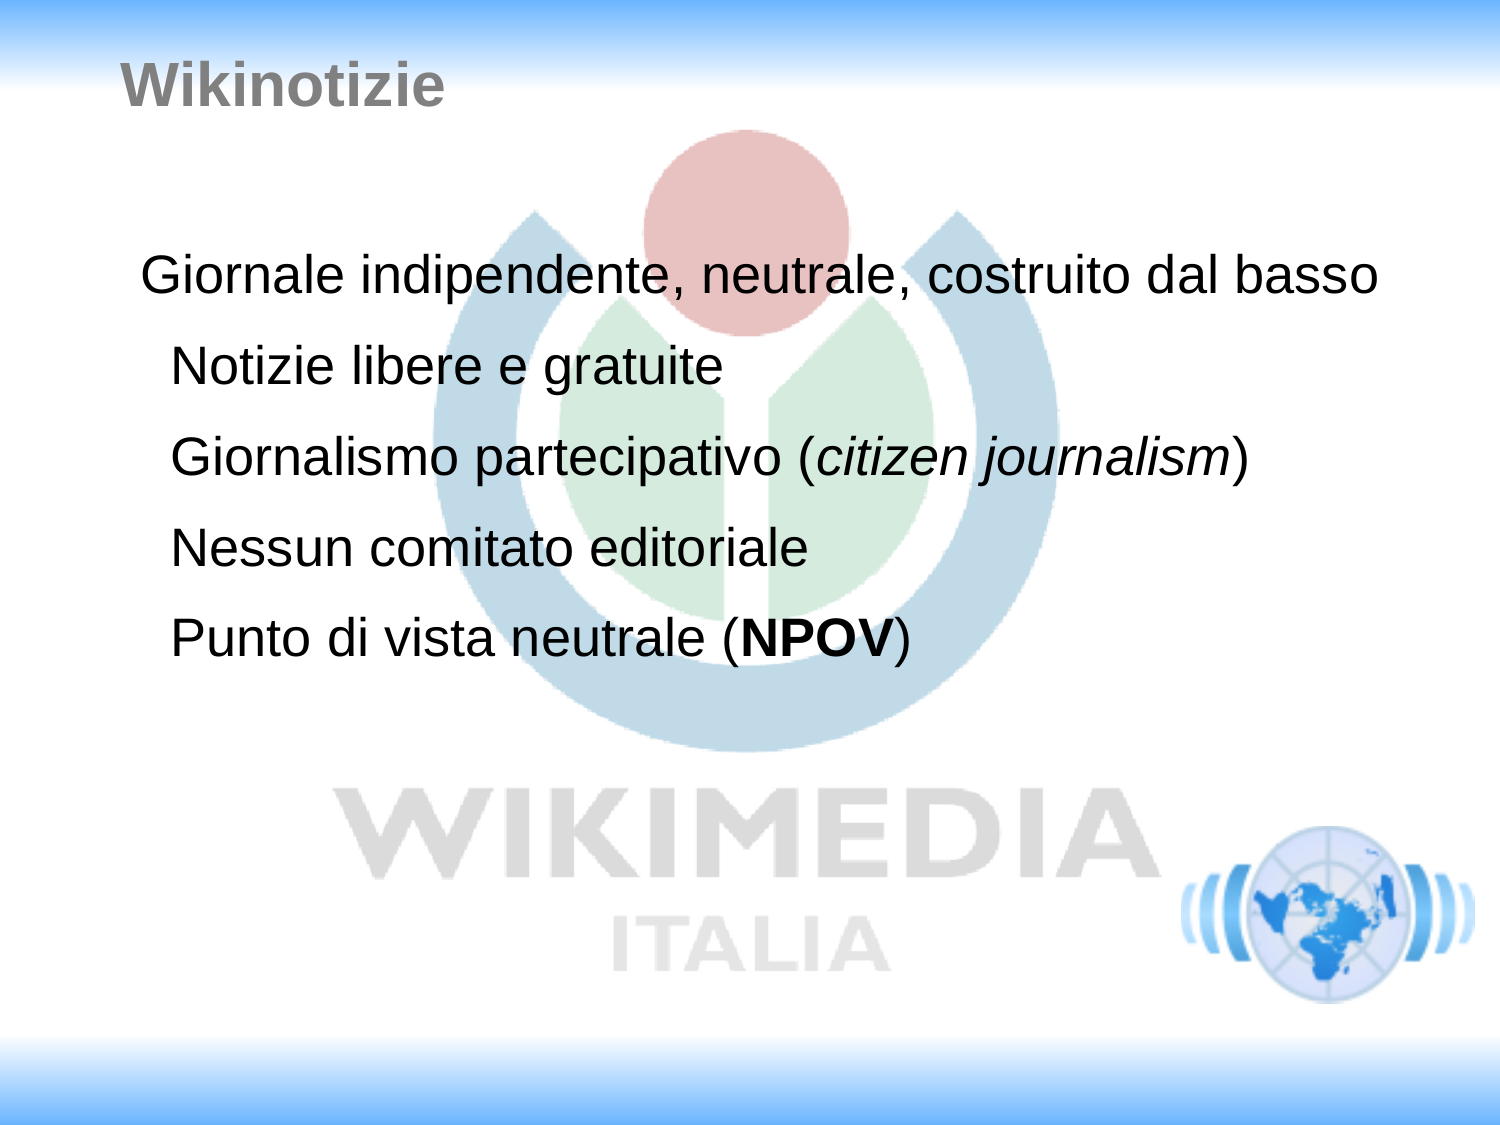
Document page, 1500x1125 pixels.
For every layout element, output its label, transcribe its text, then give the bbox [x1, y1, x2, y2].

text_box [0, 1034, 1500, 1125]
text_box Wikinotizie [120, 50, 1479, 120]
picture [75, 91, 1475, 1034]
text_box [0, 0, 1500, 91]
text_box Giornale indipendente, neutrale, costruito dal basso Notizie libere e gratuite Giornalismo partecipativo (citizen journalism) Nessun comitato editoriale Punto di vista neutrale (NPOV) [125, 206, 1418, 677]
